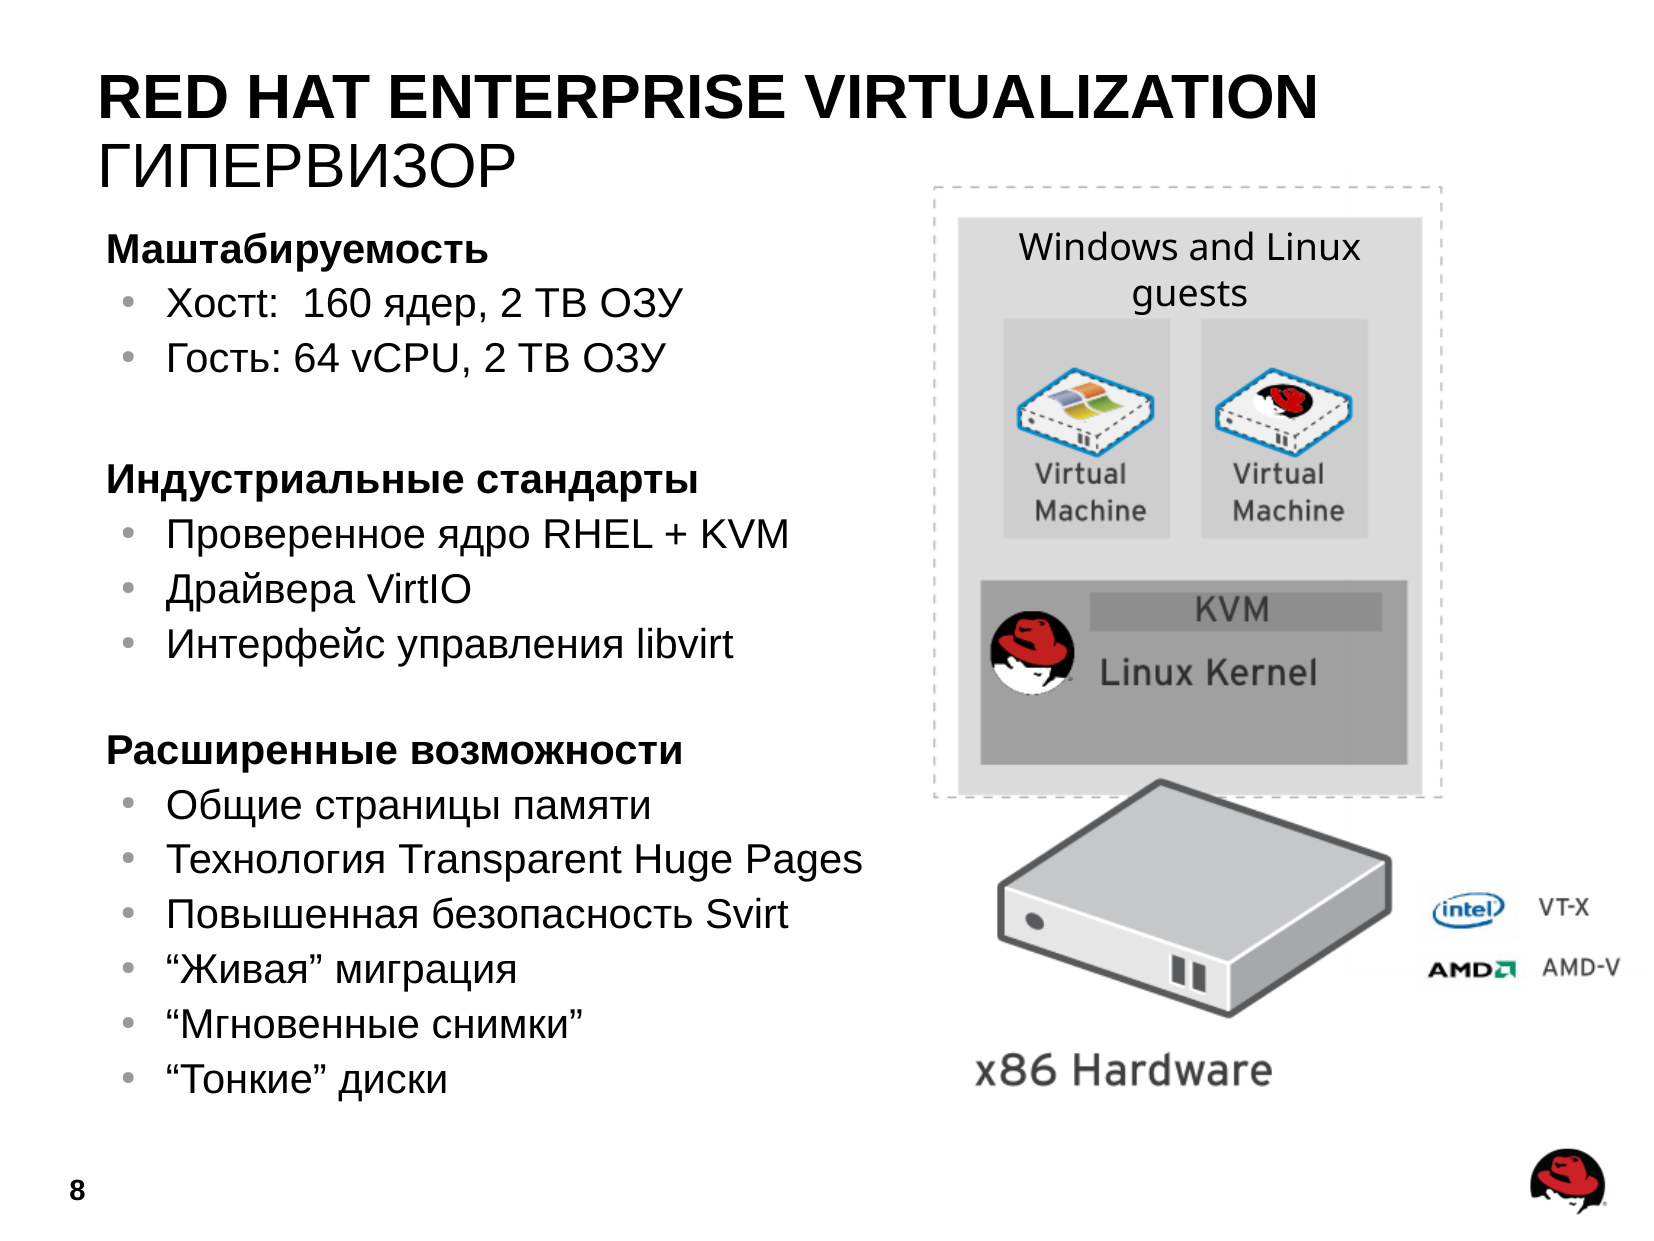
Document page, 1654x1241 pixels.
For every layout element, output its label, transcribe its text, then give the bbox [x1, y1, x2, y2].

picture [1529, 1146, 1613, 1224]
picture [922, 168, 1654, 1123]
text_box Windows and Linux guests [959, 216, 1421, 410]
title RED HAT ENTERPRISE VIRTUALIZATION ГИПЕРВИЗОР [82, 29, 1571, 233]
list Маштабируемость Хостt: 160 ядер, 2 TB ОЗУ Гость: 64 vCPU, 2 TB ОЗУ Индустриальные стандарты Проверенное ядро RHEL + KVM Драйвера VirtIO Интерфейс управления libvirt Расширенные возможности Общие страницы памяти Технология Transparent Huge Pages Повышенная безопасность Svirt “Живая” миграция “Мгновенные снимки” “Тонкие” диски [91, 217, 922, 1103]
